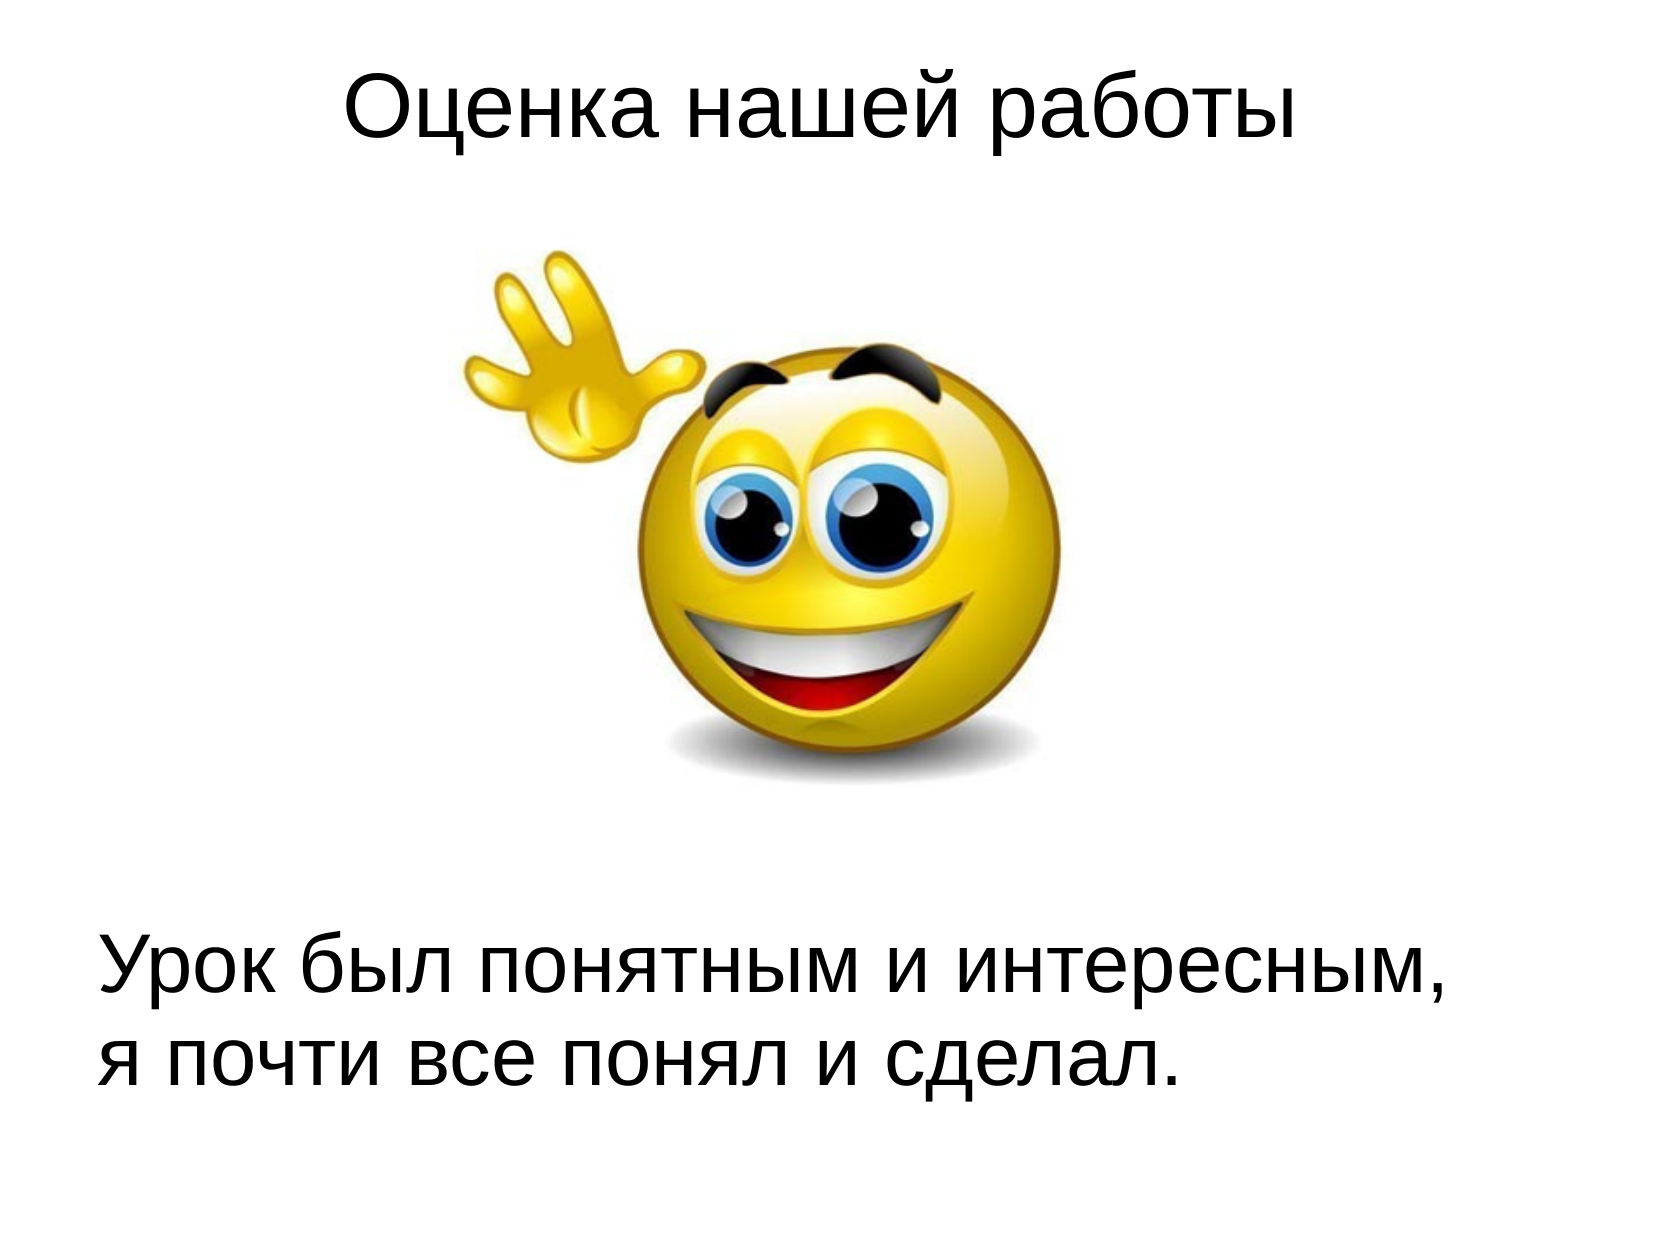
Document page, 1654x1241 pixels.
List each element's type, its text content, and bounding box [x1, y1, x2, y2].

text_box Урок был понятным и интересным, я почти все понял и сделал. [82, 909, 1571, 1111]
text_box Оценка нашей работы [70, 47, 1571, 165]
picture [448, 224, 1075, 801]
